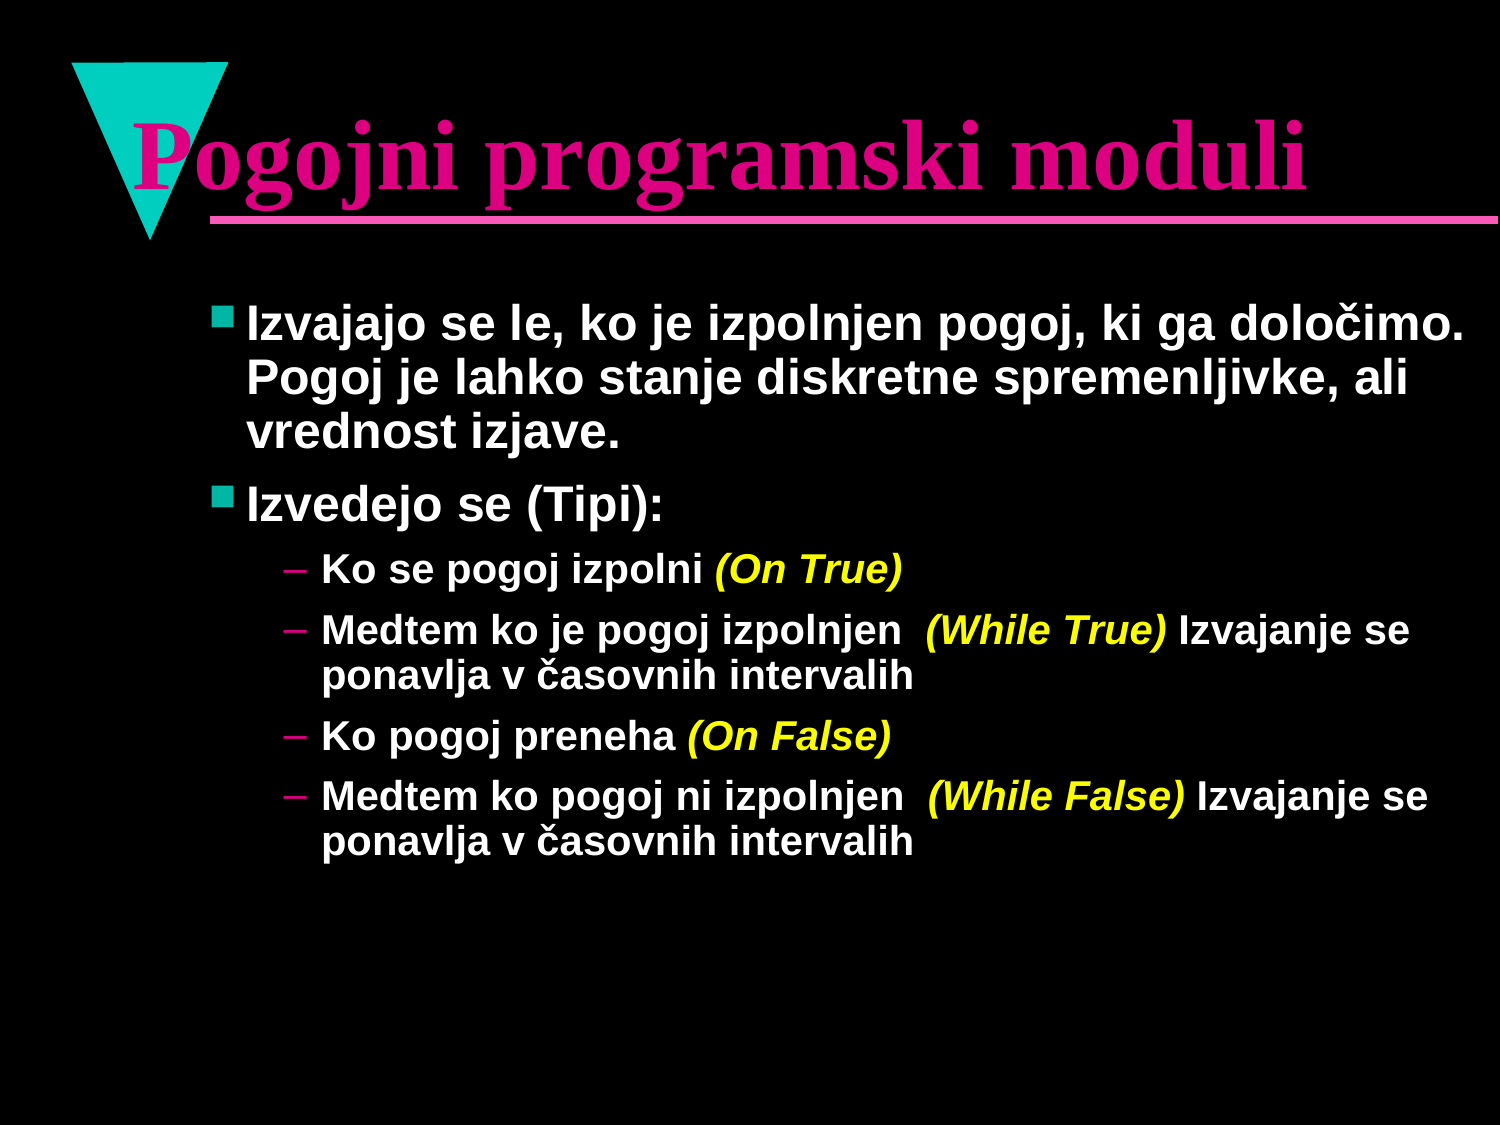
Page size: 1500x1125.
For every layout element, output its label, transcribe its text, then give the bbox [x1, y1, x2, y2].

list Izvajajo se le, ko je izpolnjen pogoj, ki ga določimo. Pogoj je lahko stanje diskretne spremenljivke, ali vrednost izjave. Izvedejo se (Tipi): Ko se pogoj izpolni (On True) Medtem ko je pogoj izpolnjen (While True) Izvajanje se ponavlja v časovnih intervalih Ko pogoj preneha (On False) Medtem ko pogoj ni izpolnjen (While False) Izvajanje se ponavlja v časovnih intervalih [118, 289, 1498, 965]
title Pogojni programski moduli [117, 63, 1500, 251]
